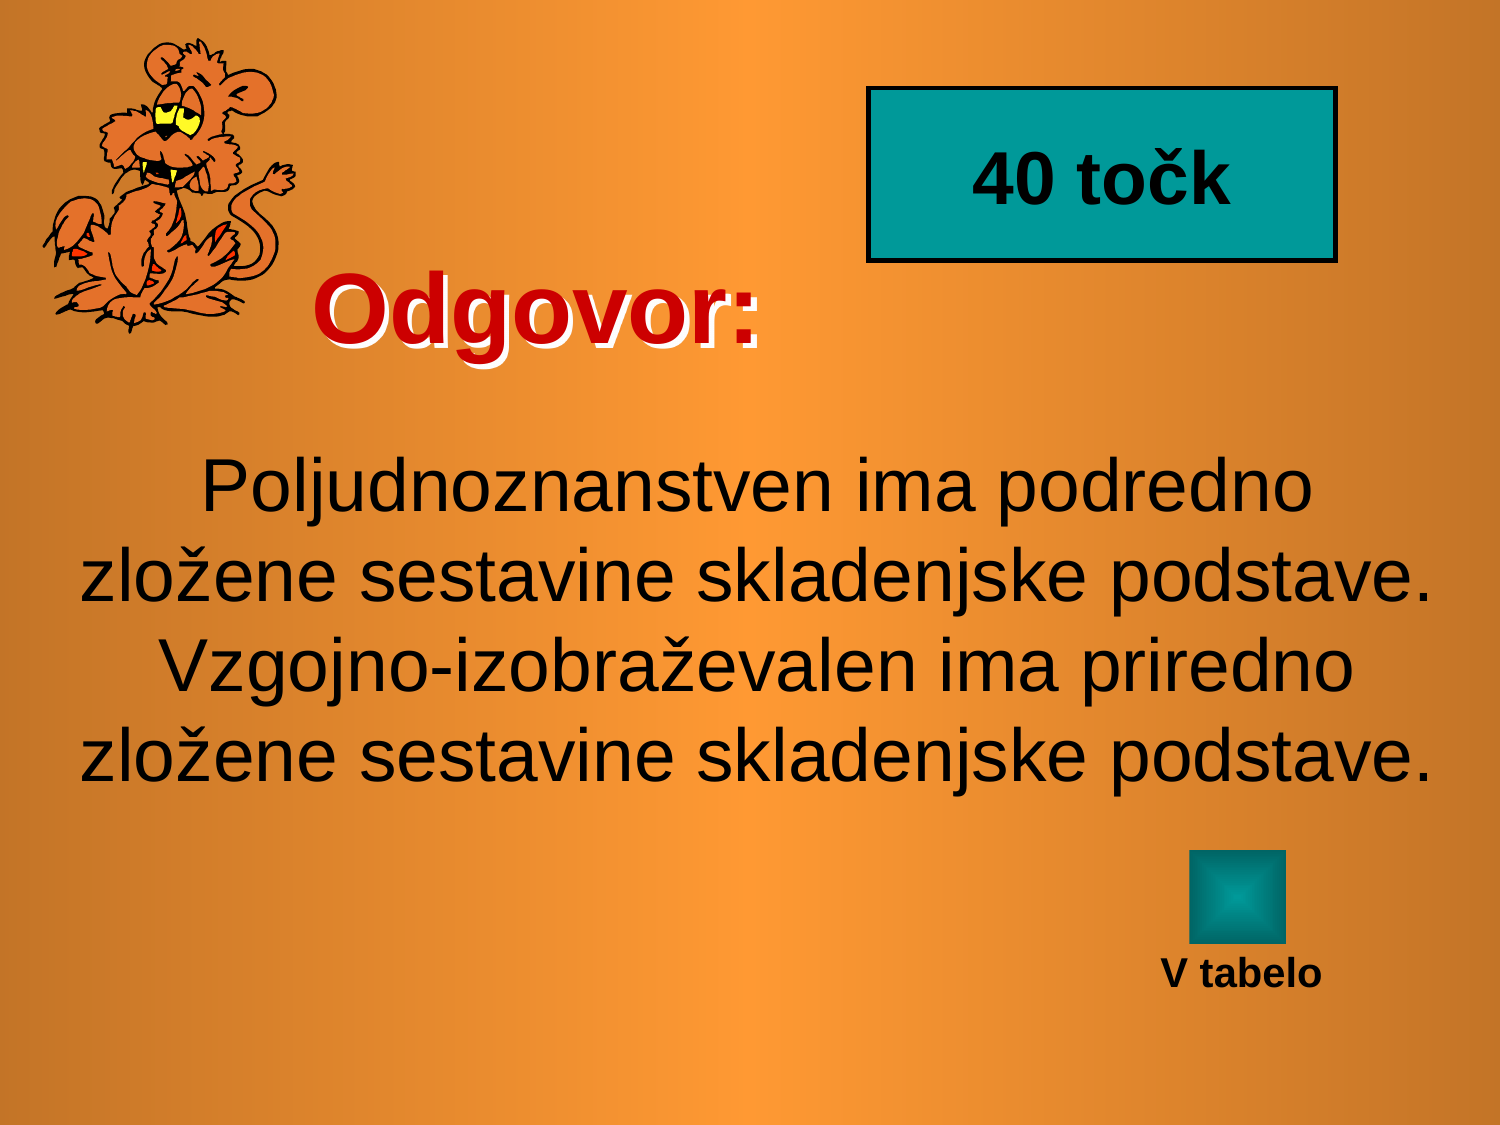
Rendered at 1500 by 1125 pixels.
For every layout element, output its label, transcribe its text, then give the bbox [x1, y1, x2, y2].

title Odgovor: [296, 229, 810, 378]
text_box V tabelo [1067, 938, 1416, 1004]
text_box 40 točk [868, 87, 1336, 261]
text_box [1189, 850, 1286, 944]
text_box Poljudnoznanstven ima podredno zložene sestavine skladenjske podstave. Vzgojno-izobraževalen ima priredno zložene sestavine skladenjske podstave. [55, 429, 1460, 805]
